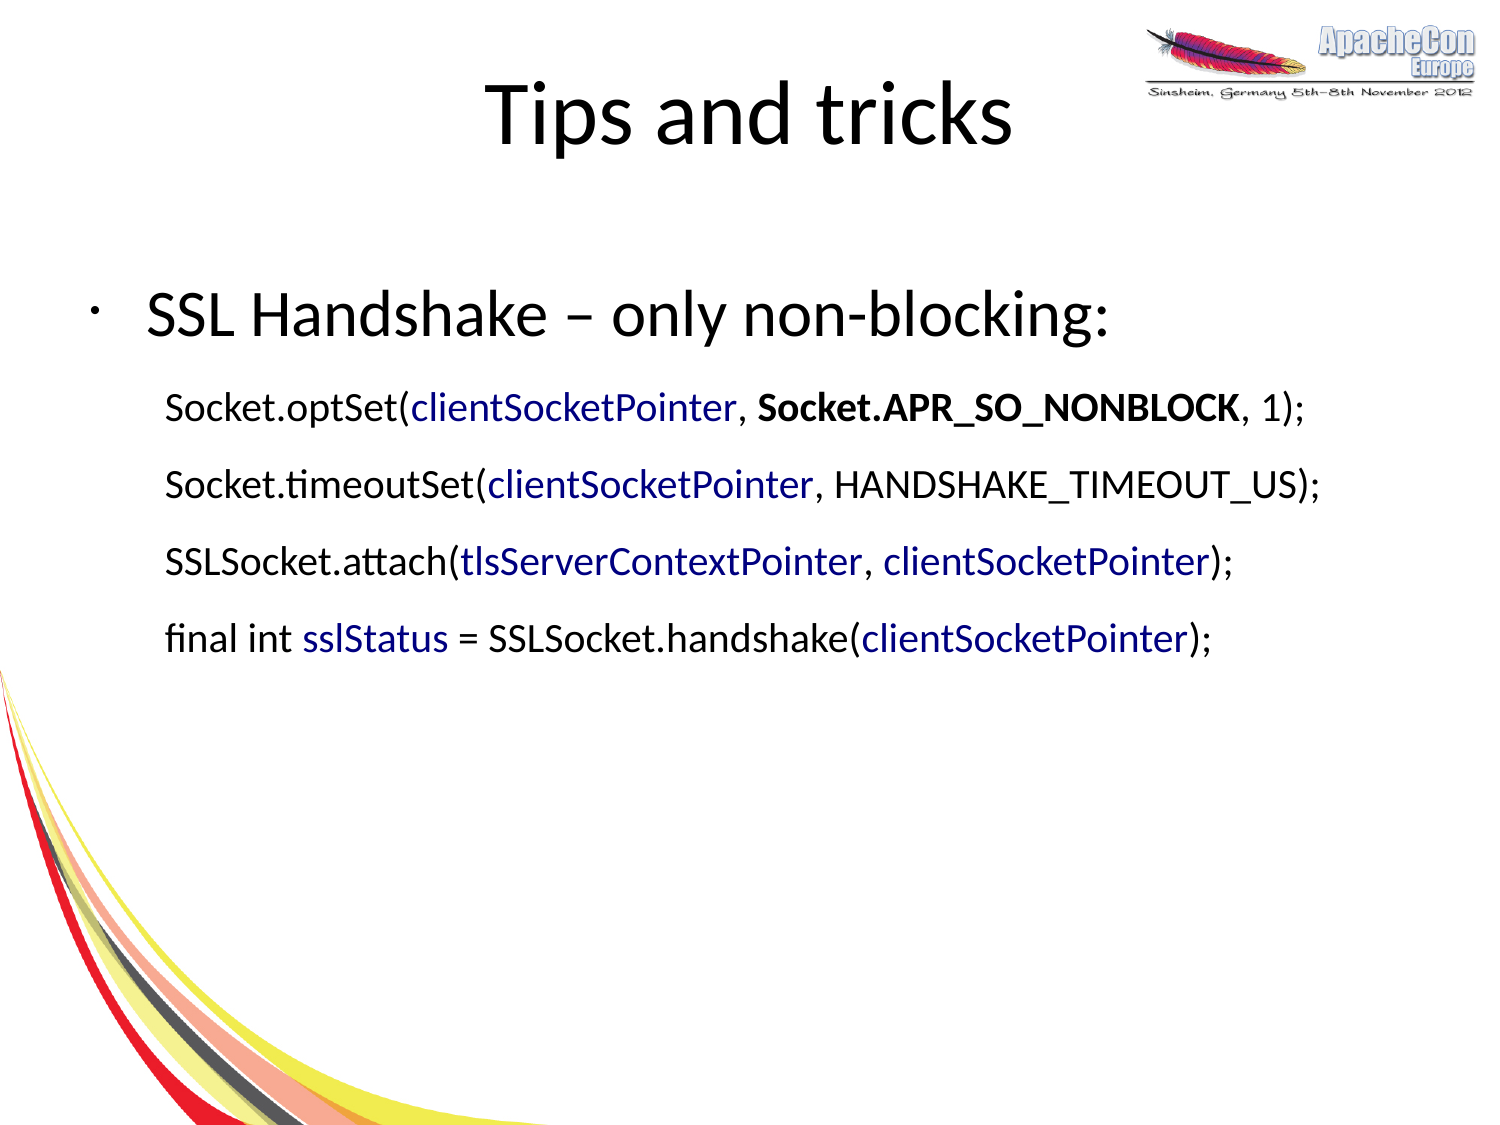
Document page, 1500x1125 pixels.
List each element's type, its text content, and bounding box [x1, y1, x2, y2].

list SSL Handshake – only non-blocking: Socket.optSet(clientSocketPointer, Socket.APR_SO_NONBLOCK, 1); Socket.timeoutSet(clientSocketPointer, HANDSHAKE_TIMEOUT_US); SSLSocket.attach(tlsServerContextPointer, clientSocketPointer); final int sslStatus = SSLSocket.handshake(clientSocketPointer); [75, 262, 1425, 1005]
picture [0, 0, 1500, 1125]
title Tips and tricks [75, 45, 1425, 233]
